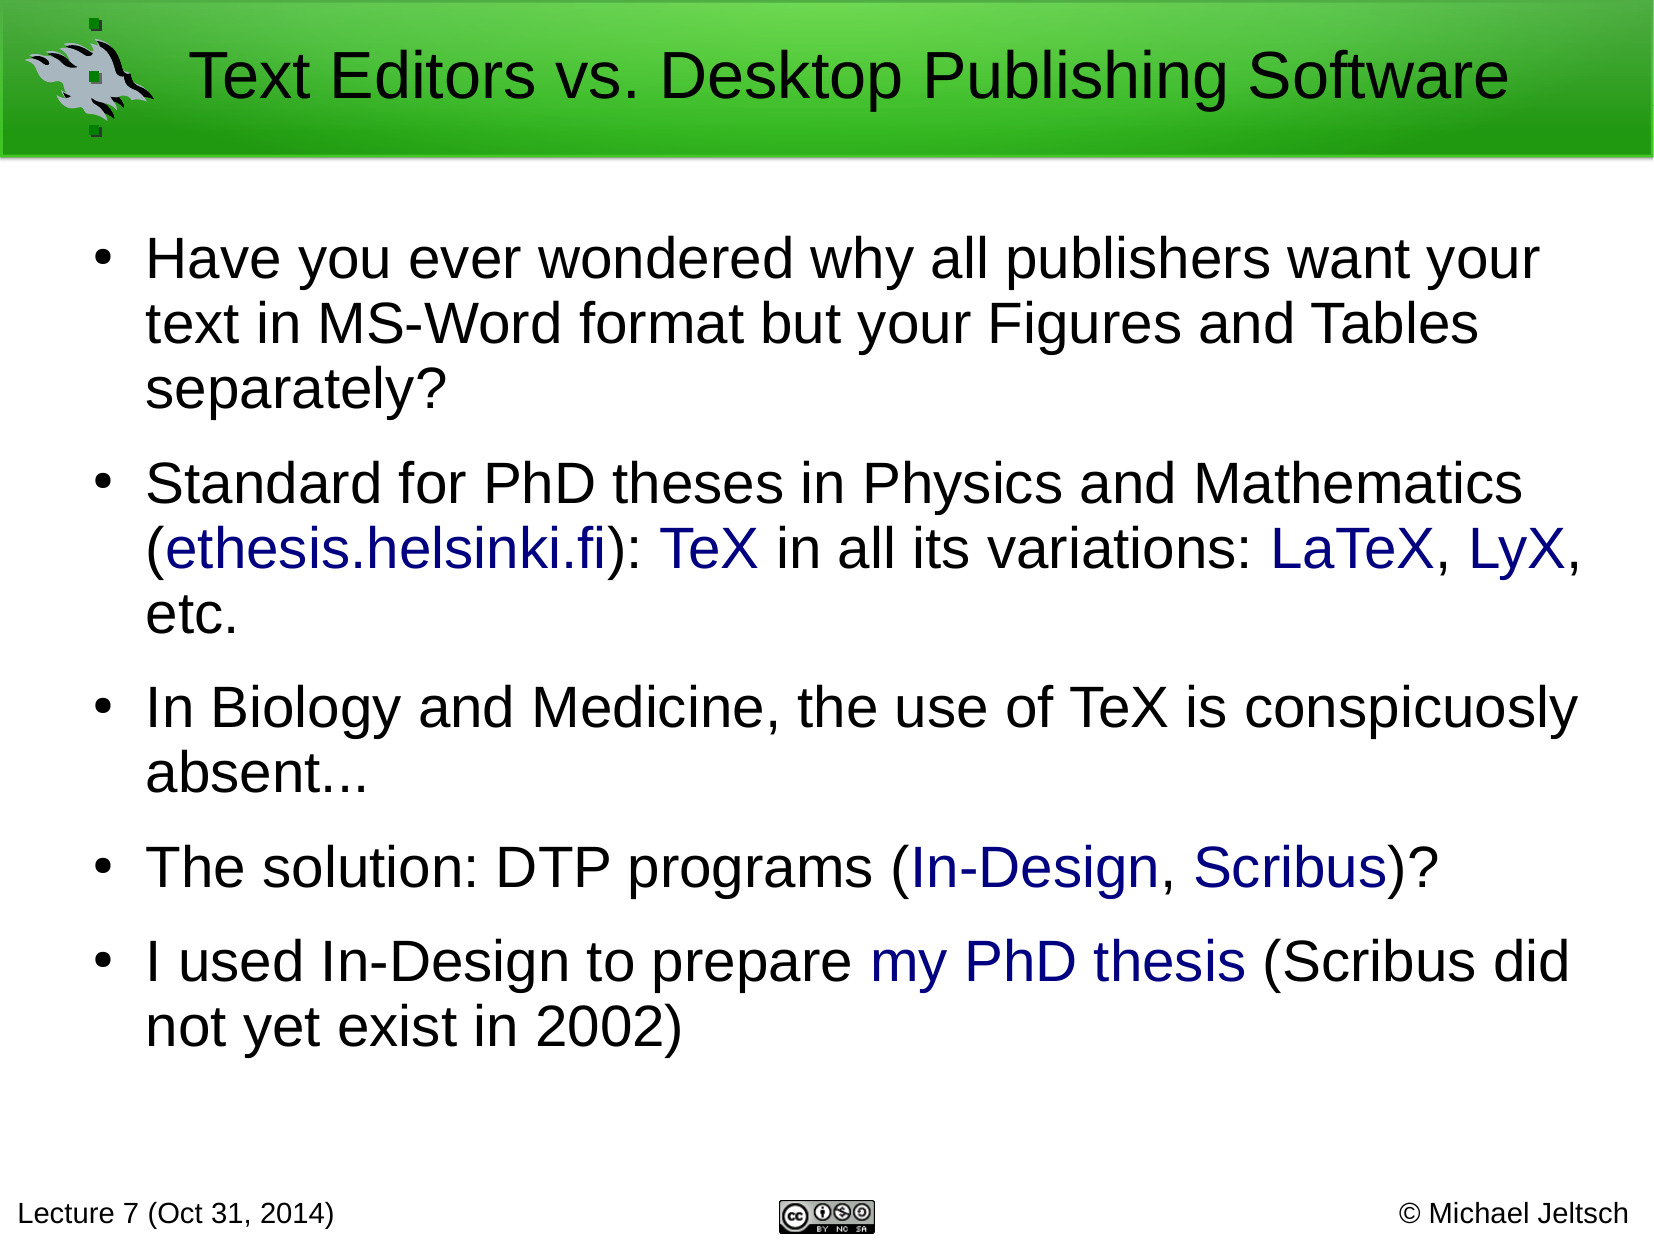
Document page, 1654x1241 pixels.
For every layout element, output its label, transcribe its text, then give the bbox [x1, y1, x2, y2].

list Have you ever wondered why all publishers want your text in MS-Word format but your Figures and Tables separately? Standard for PhD theses in Physics and Mathematics (ethesis.helsinki.fi): TeX in all its variations: LaTeX, LyX, etc. In Biology and Medicine, the use of TeX is conspicuosly absent... The solution: DTP programs (In-Design, Scribus)? I used In-Design to prepare my PhD thesis (Scribus did not yet exist in 2002) [75, 225, 1636, 1060]
picture [779, 1200, 875, 1234]
title Text Editors vs. Desktop Publishing Software [128, 30, 1573, 121]
